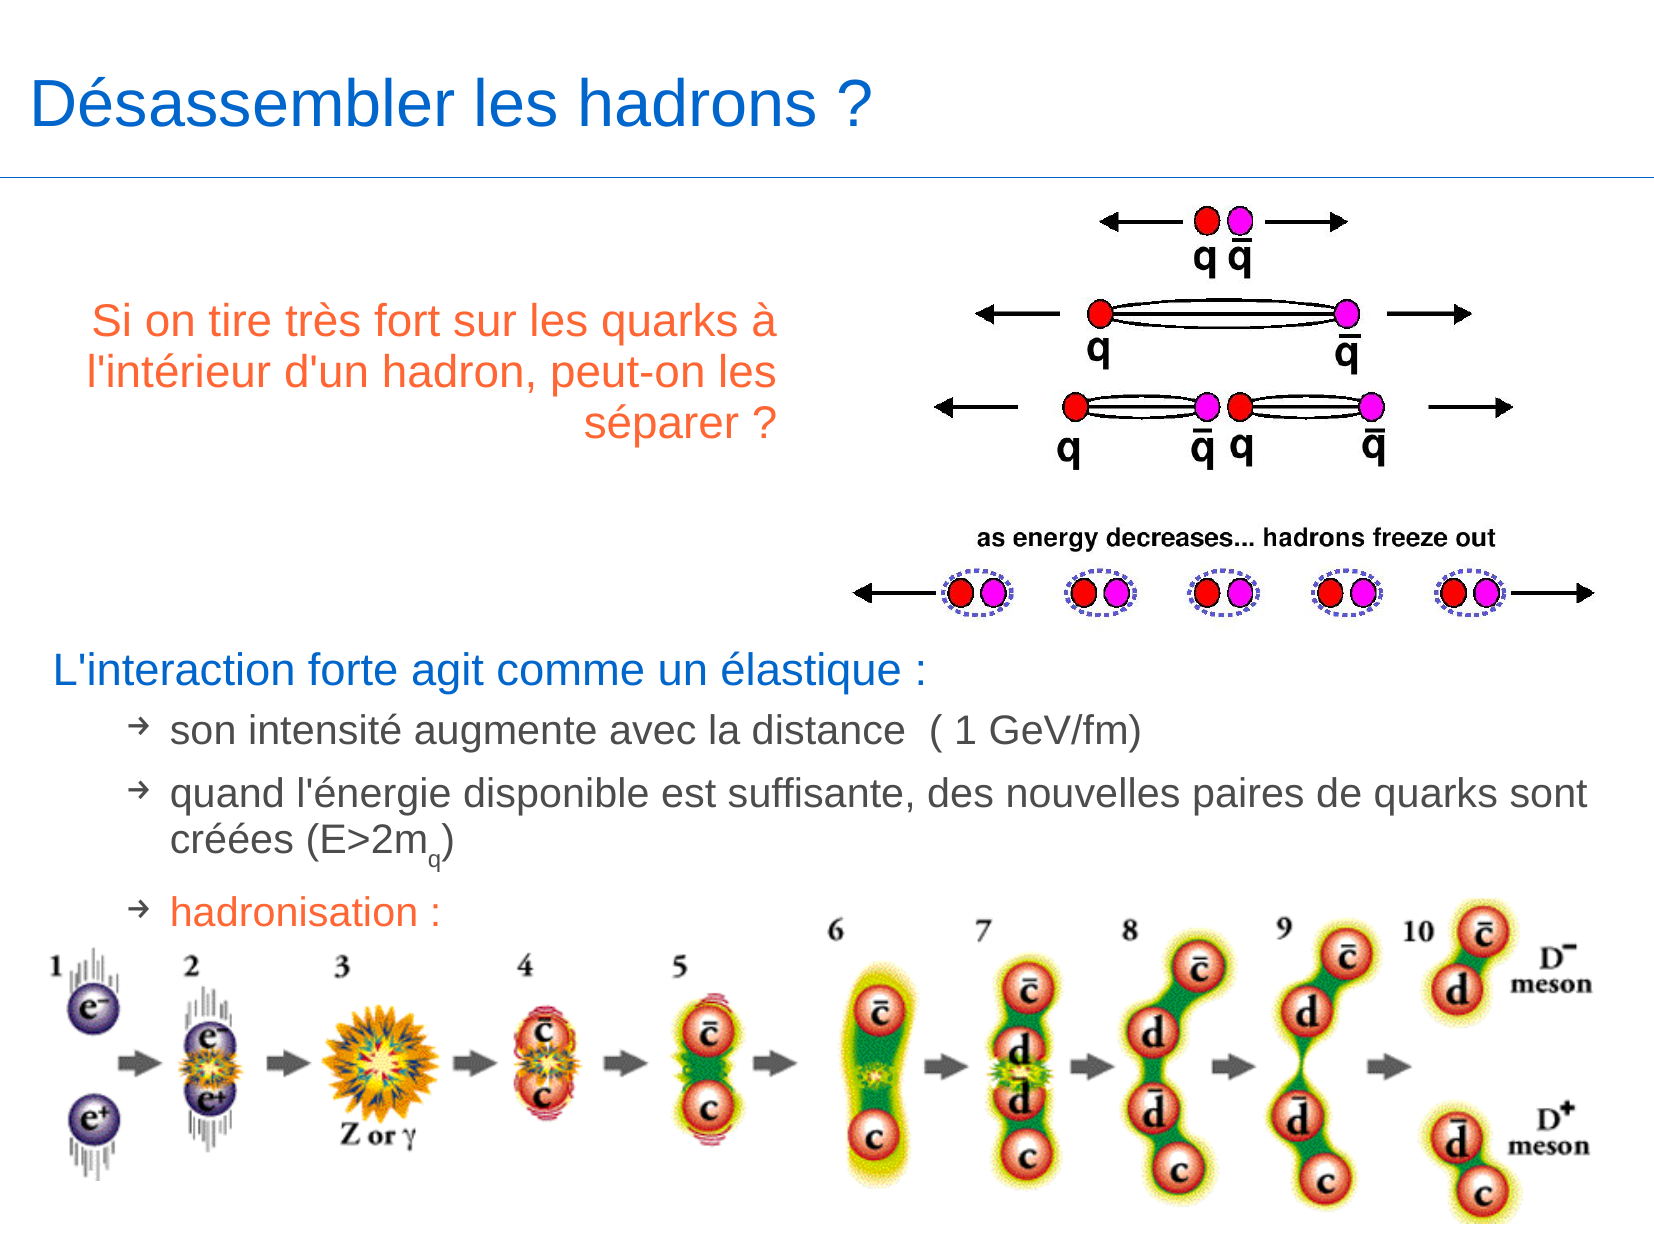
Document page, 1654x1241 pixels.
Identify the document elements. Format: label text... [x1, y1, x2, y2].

picture [45, 945, 803, 1181]
picture [823, 898, 1600, 1224]
list Si on tire très fort sur les quarks à l'intérieur d'un hadron, peut-on les séparer ? [64, 294, 778, 538]
list L'interaction forte agit comme un élastique : son intensité augmente avec la distance ( 1 GeV/fm) quand l'énergie disponible est suffisante, des nouvelles paires de quarks sont créées (E>2mq) hadronisation : [52, 644, 1589, 938]
picture [841, 191, 1620, 636]
title Désassembler les hadrons ? [29, 29, 1625, 178]
